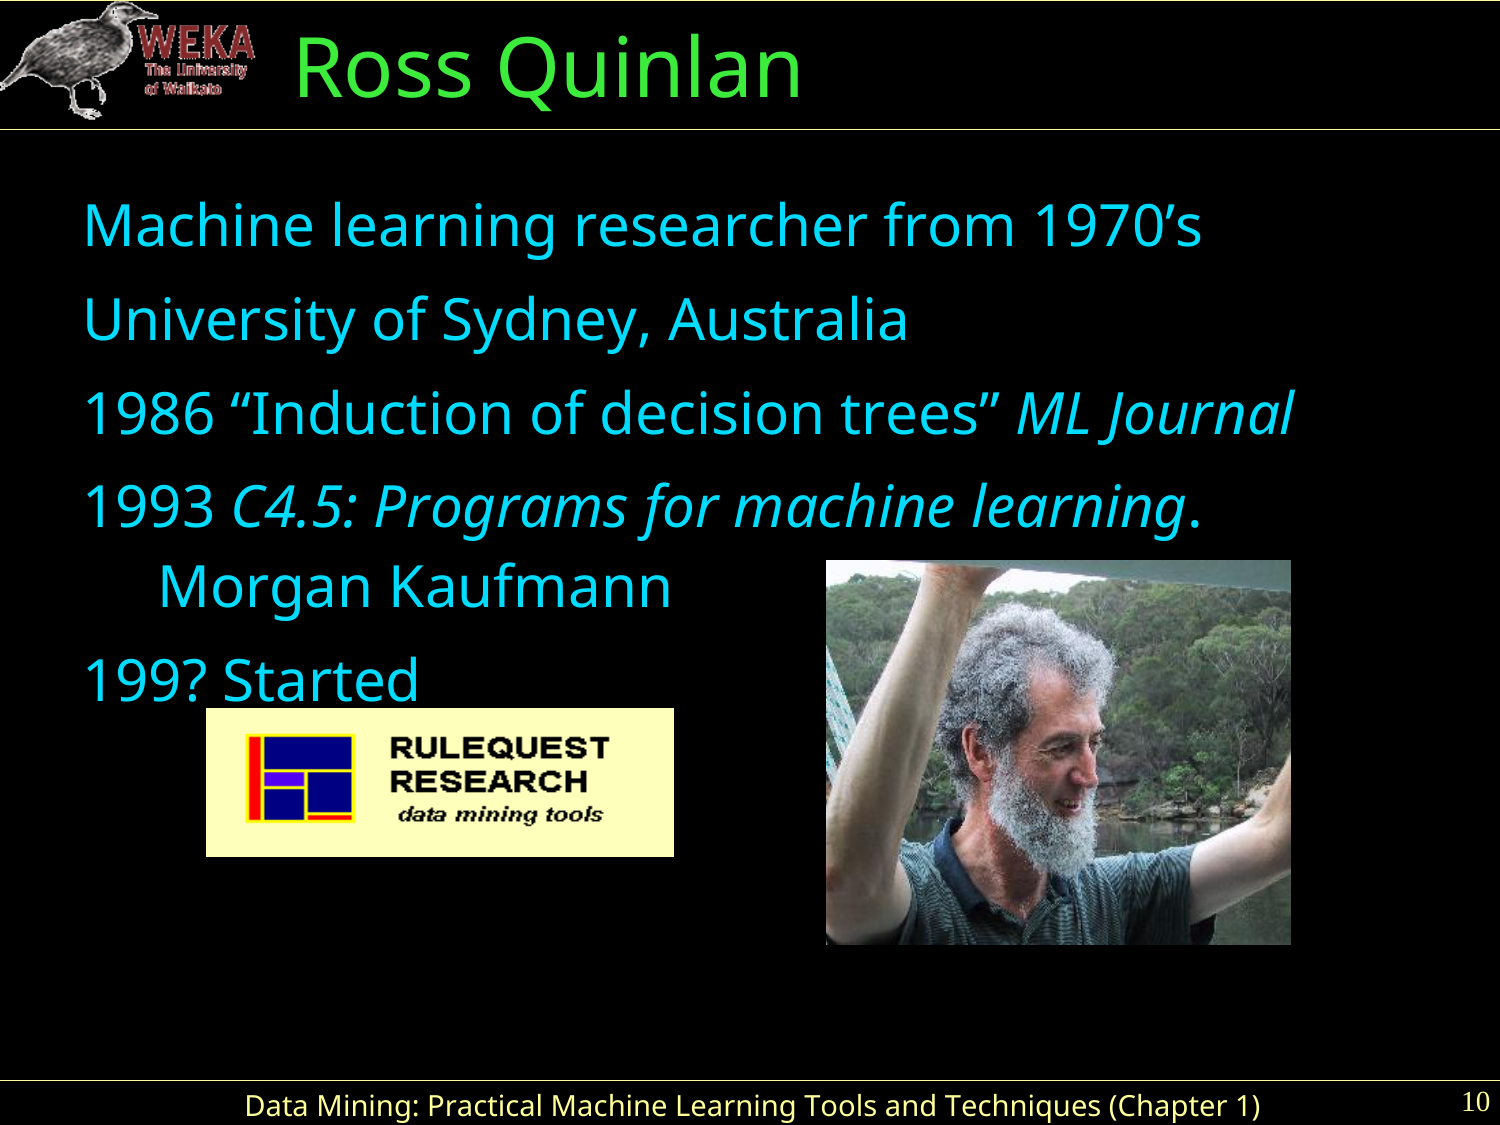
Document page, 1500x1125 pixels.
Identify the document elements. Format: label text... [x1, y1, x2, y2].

picture [206, 708, 674, 857]
picture [0, 1, 86, 129]
picture [826, 560, 1291, 945]
title Ross Quinlan [86, 0, 1012, 167]
list Machine learning researcher from 1970’s University of Sydney, Australia 1986 “Induction of decision trees” ML Journal 1993 C4.5: Programs for machine learning. Morgan Kaufmann 199? Started [67, 177, 1418, 1108]
